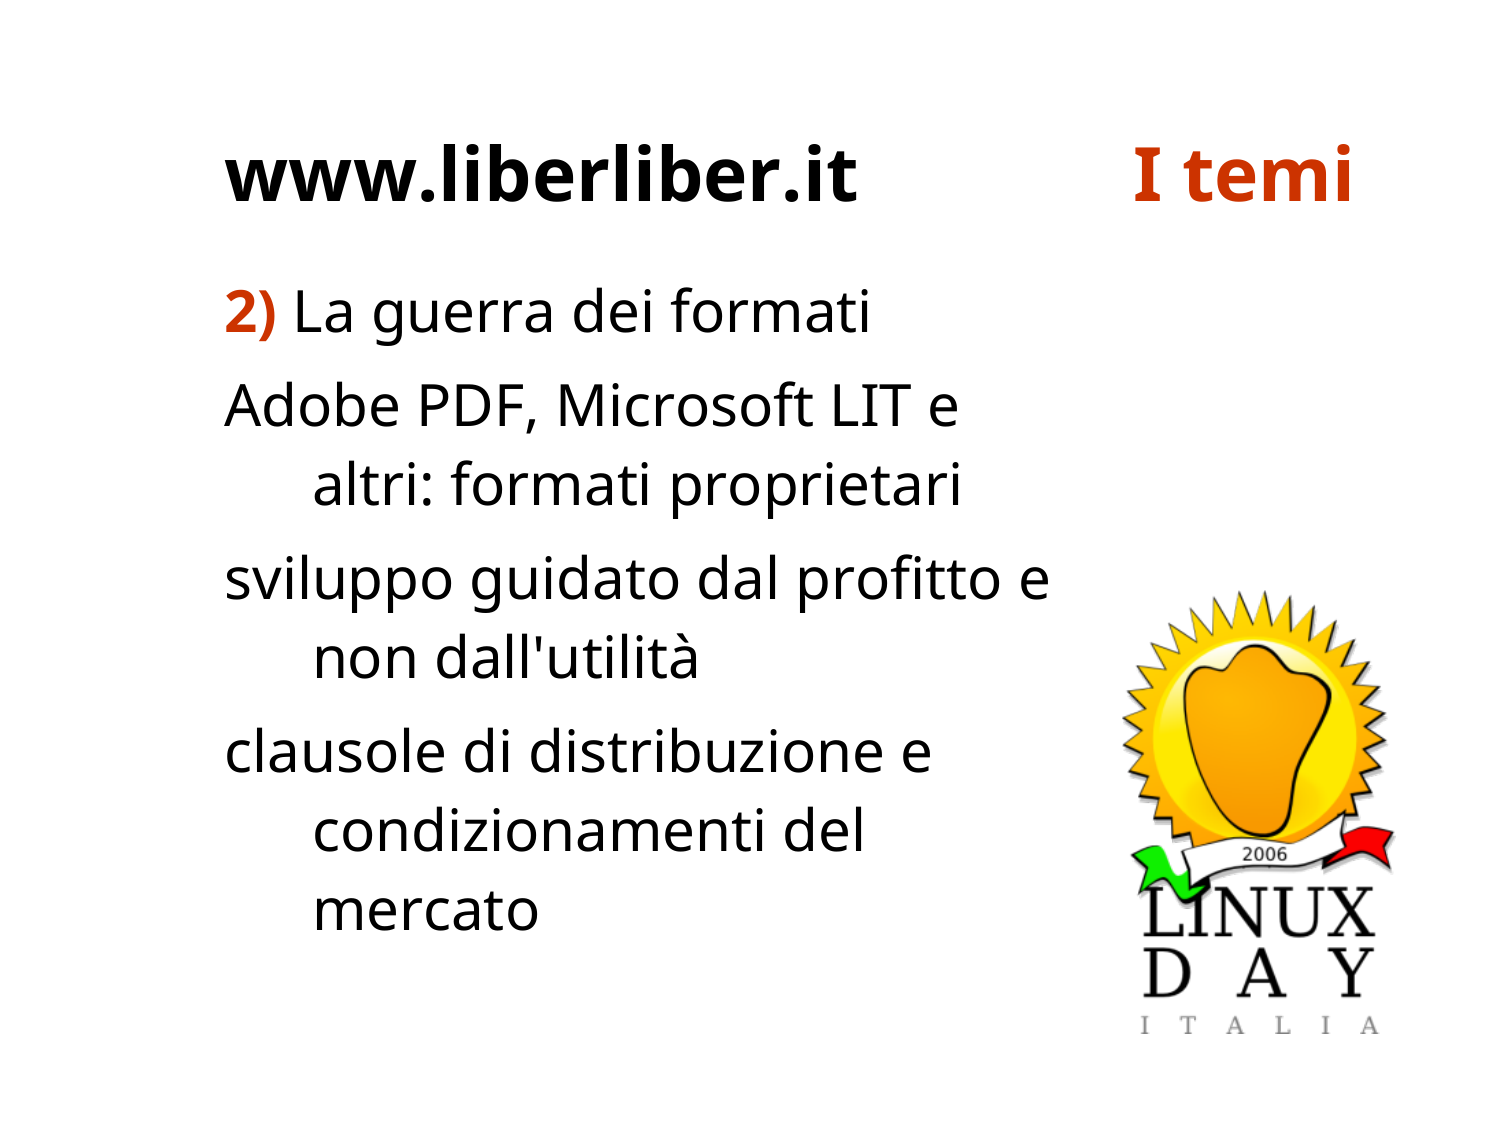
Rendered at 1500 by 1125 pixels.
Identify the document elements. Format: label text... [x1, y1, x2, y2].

title www.liberliber.it I temi [209, 112, 1373, 233]
picture [1122, 590, 1396, 1034]
list 2) La guerra dei formati Adobe PDF, Microsoft LIT e altri: formati proprietari sviluppo guidato dal profitto e non dall'utilità clausole di distribuzione e condizionamenti del mercato [209, 262, 1073, 1006]
